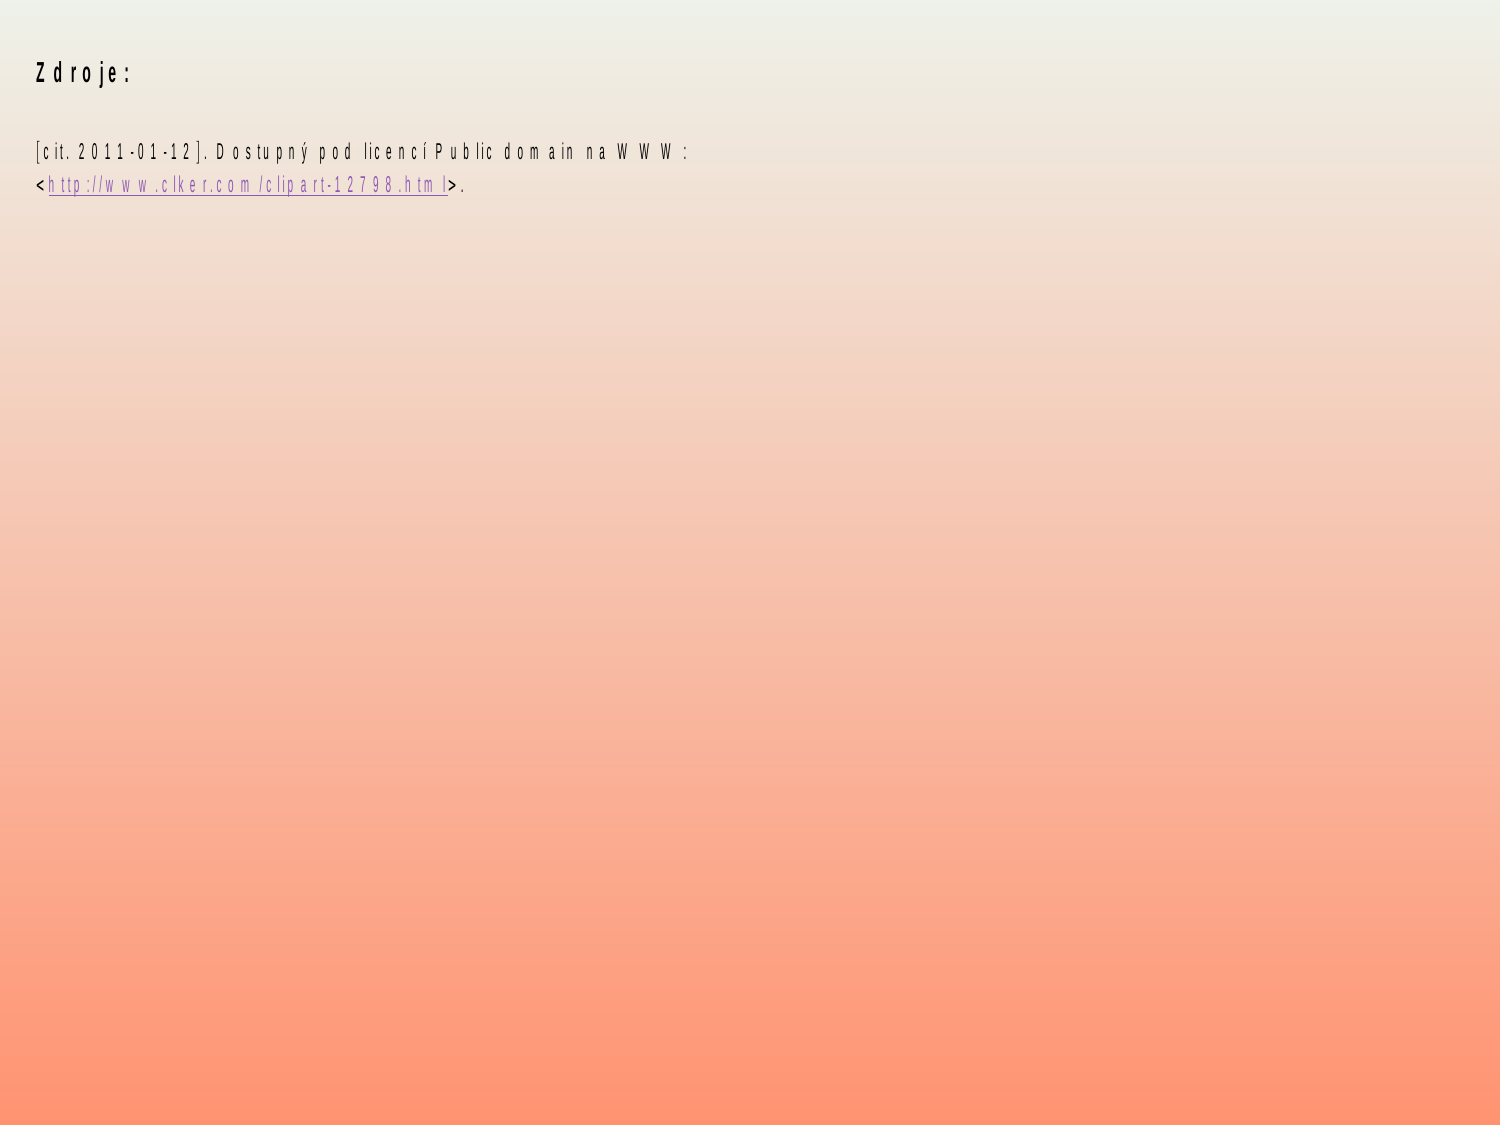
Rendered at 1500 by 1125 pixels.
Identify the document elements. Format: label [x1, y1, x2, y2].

picture [20, 46, 1500, 207]
